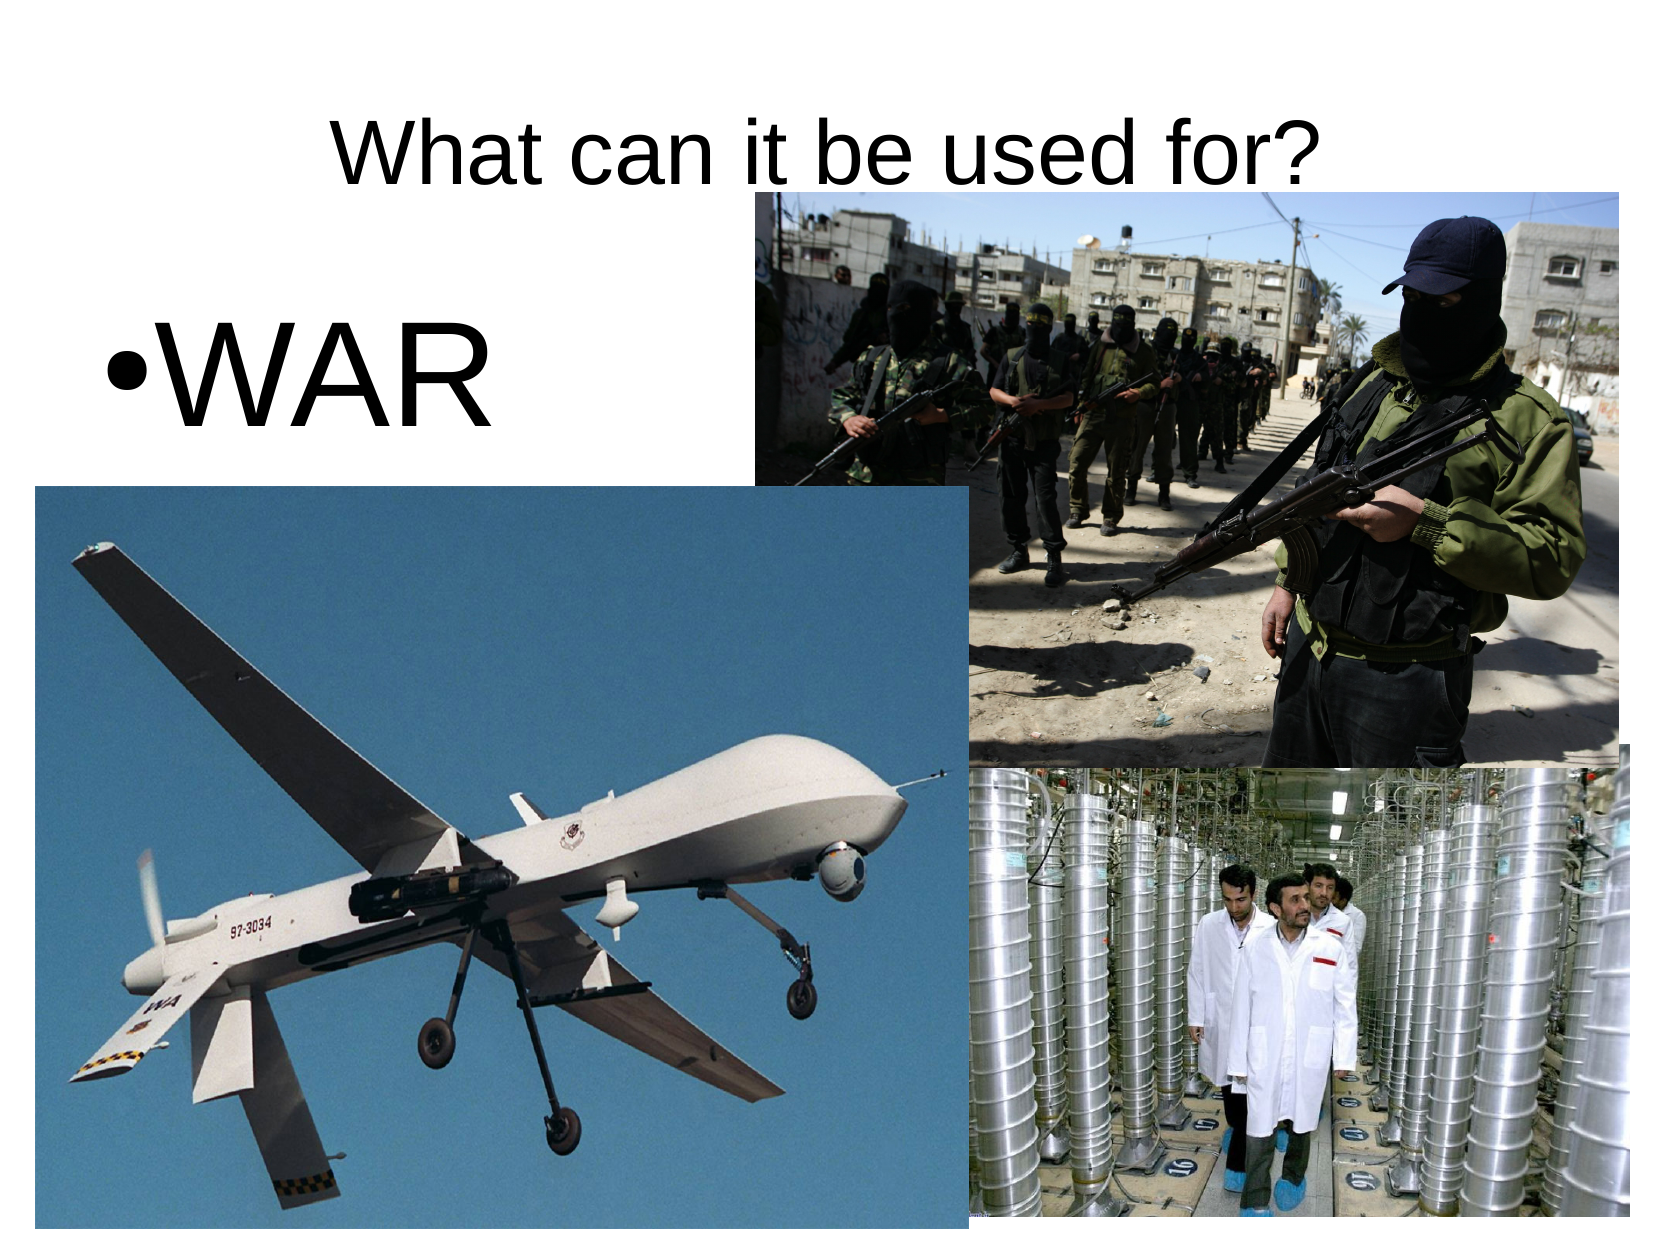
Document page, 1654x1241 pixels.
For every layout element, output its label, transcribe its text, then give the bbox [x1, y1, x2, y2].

title What can it be used for? [82, 49, 1571, 257]
picture [35, 192, 1630, 1229]
list WAR [82, 290, 1571, 1010]
